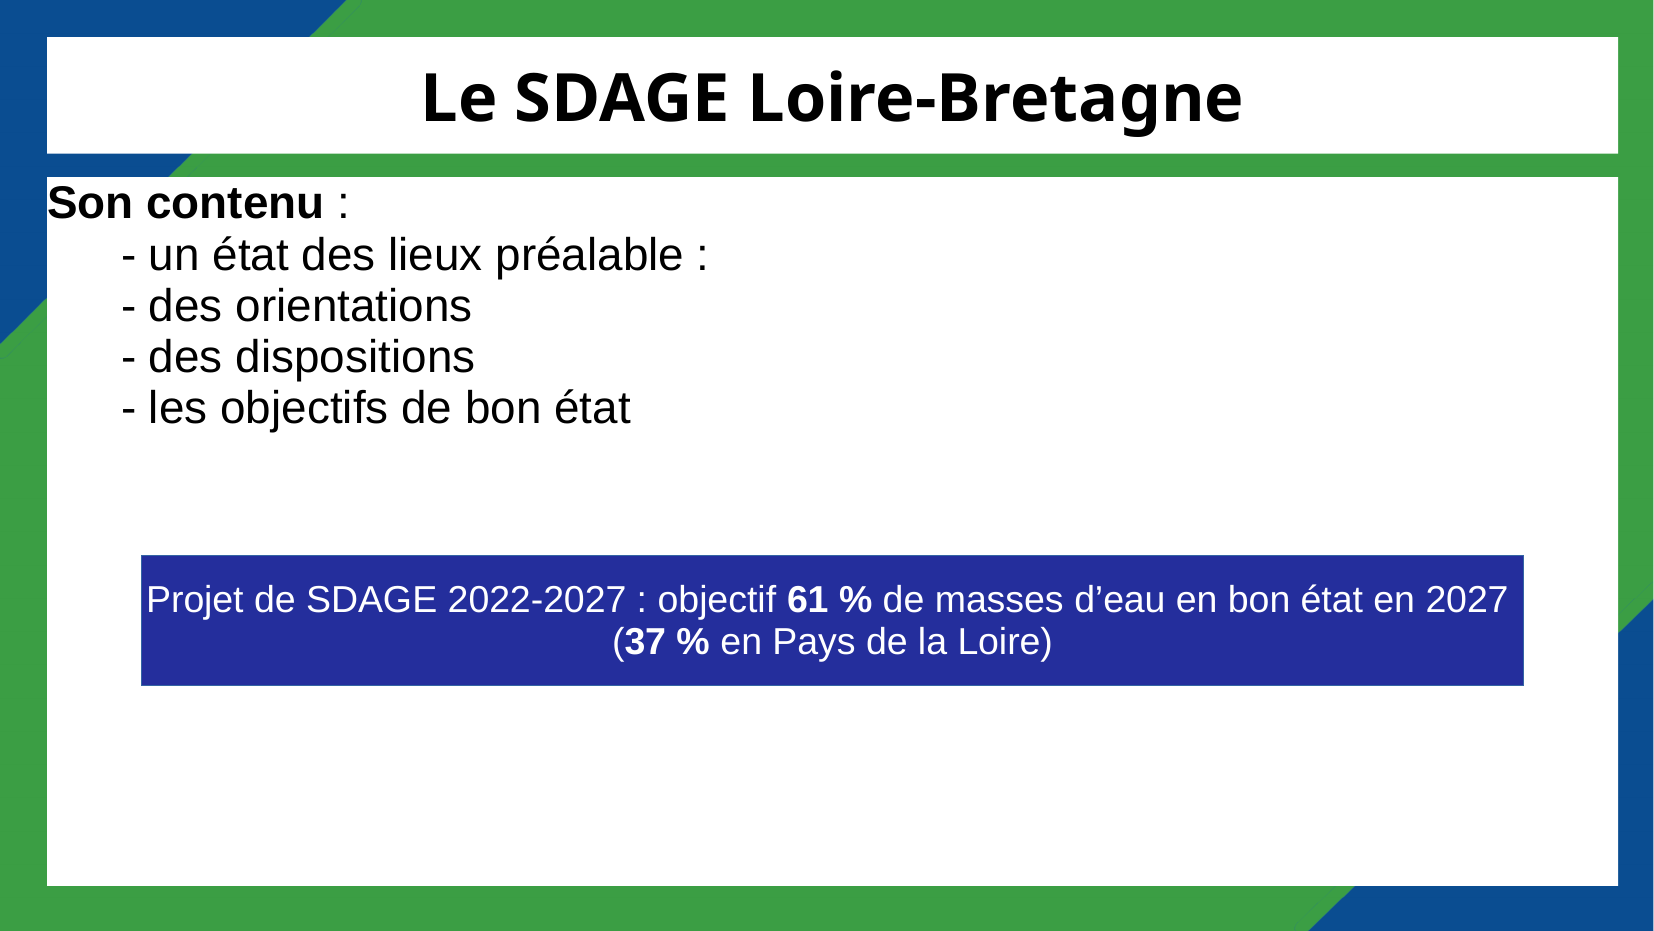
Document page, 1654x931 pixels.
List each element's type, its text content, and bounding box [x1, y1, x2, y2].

picture [0, 0, 1654, 931]
title Son contenu : - un état des lieux préalable : - des orientations - des dispositions - les objectifs de bon état [47, 177, 1619, 886]
title Le SDAGE Loire-Bretagne [47, 37, 1619, 154]
text_box Projet de SDAGE 2022-2027 : objectif 61 % de masses d’eau en bon état en 2027 (37 % en Pays de la Loire) [141, 555, 1524, 686]
